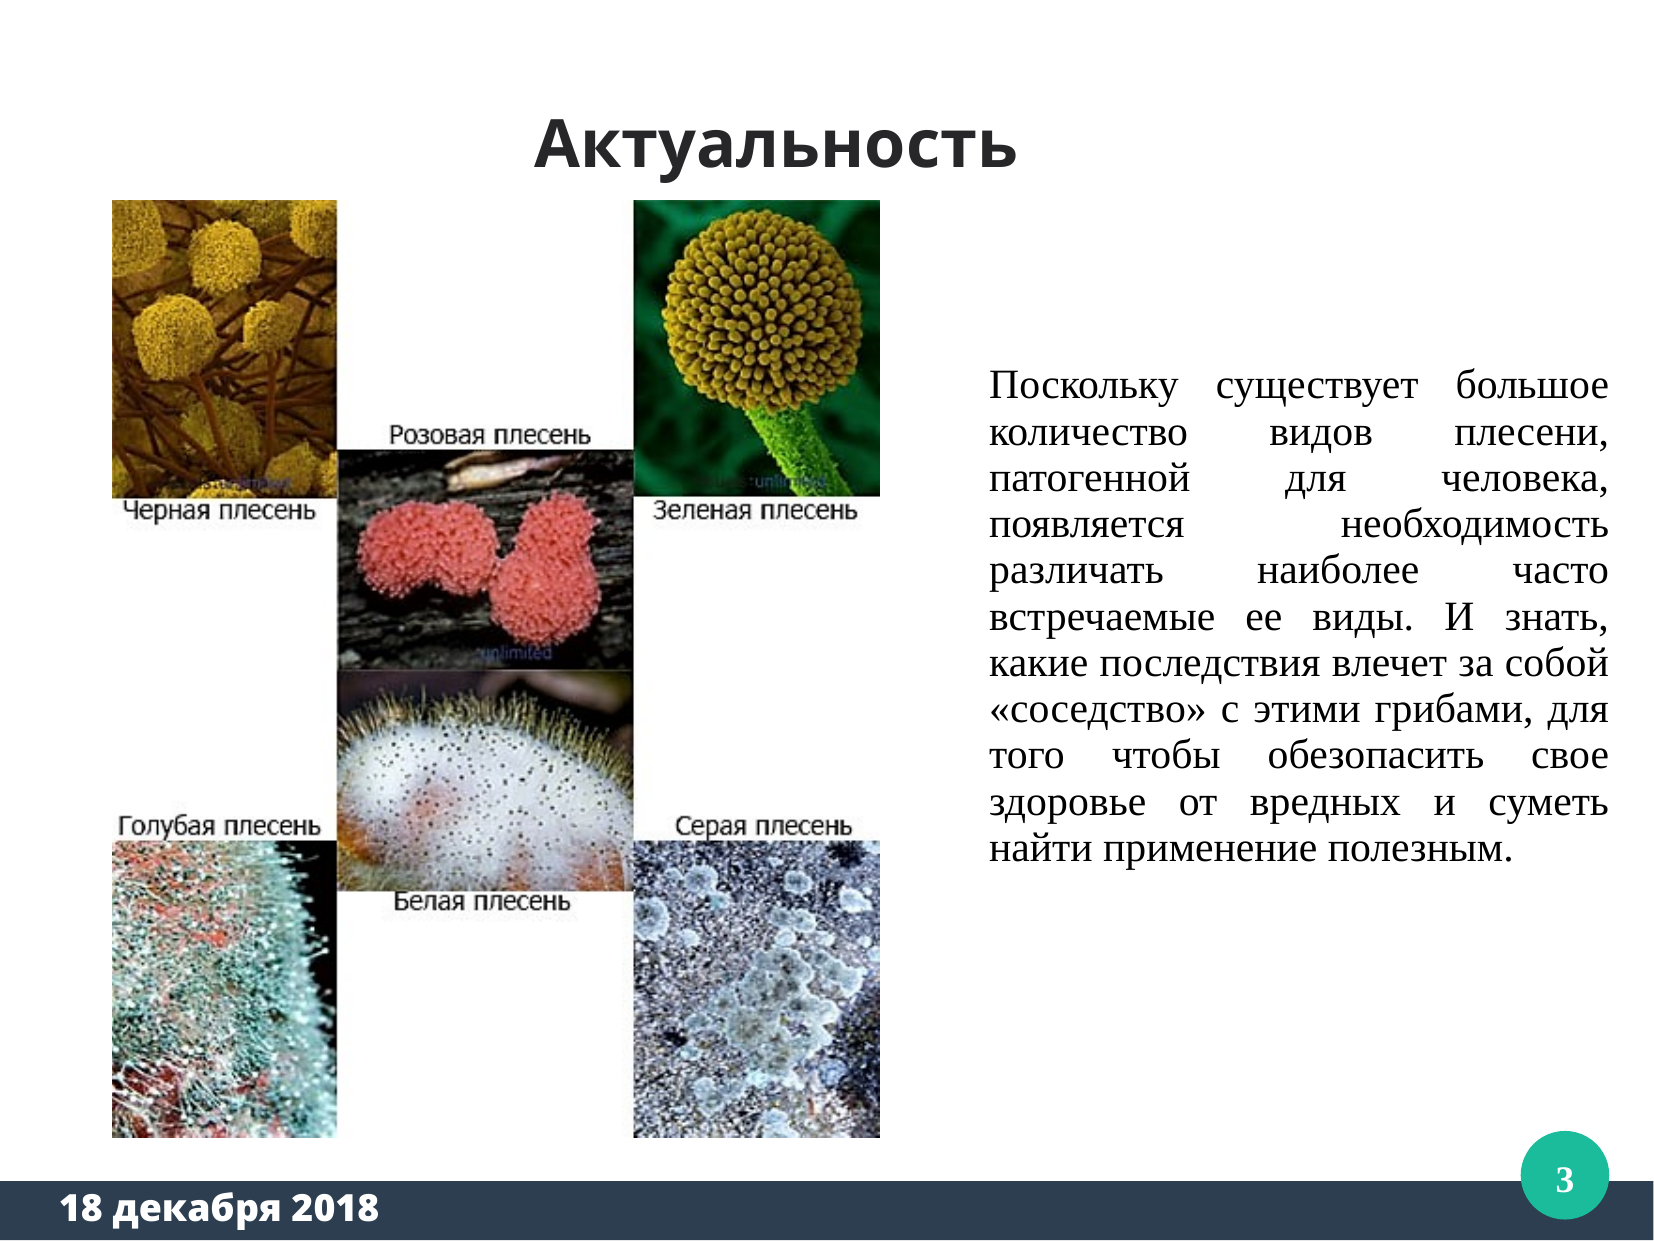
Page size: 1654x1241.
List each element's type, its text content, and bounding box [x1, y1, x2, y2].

text_box Поскольку существует большое количество видов плесени, патогенной для человека, появляется необходимость различать наиболее часто встречаемые ее виды. И знать, какие последствия влечет за собой «соседство» с этими грибами, для того чтобы обезопасить свое здоровье от вредных и суметь найти применение полезным. [974, 354, 1625, 1034]
picture [112, 200, 880, 1138]
text_box 3 [1505, 1151, 1625, 1211]
text_box Актуальность [519, 88, 1188, 237]
